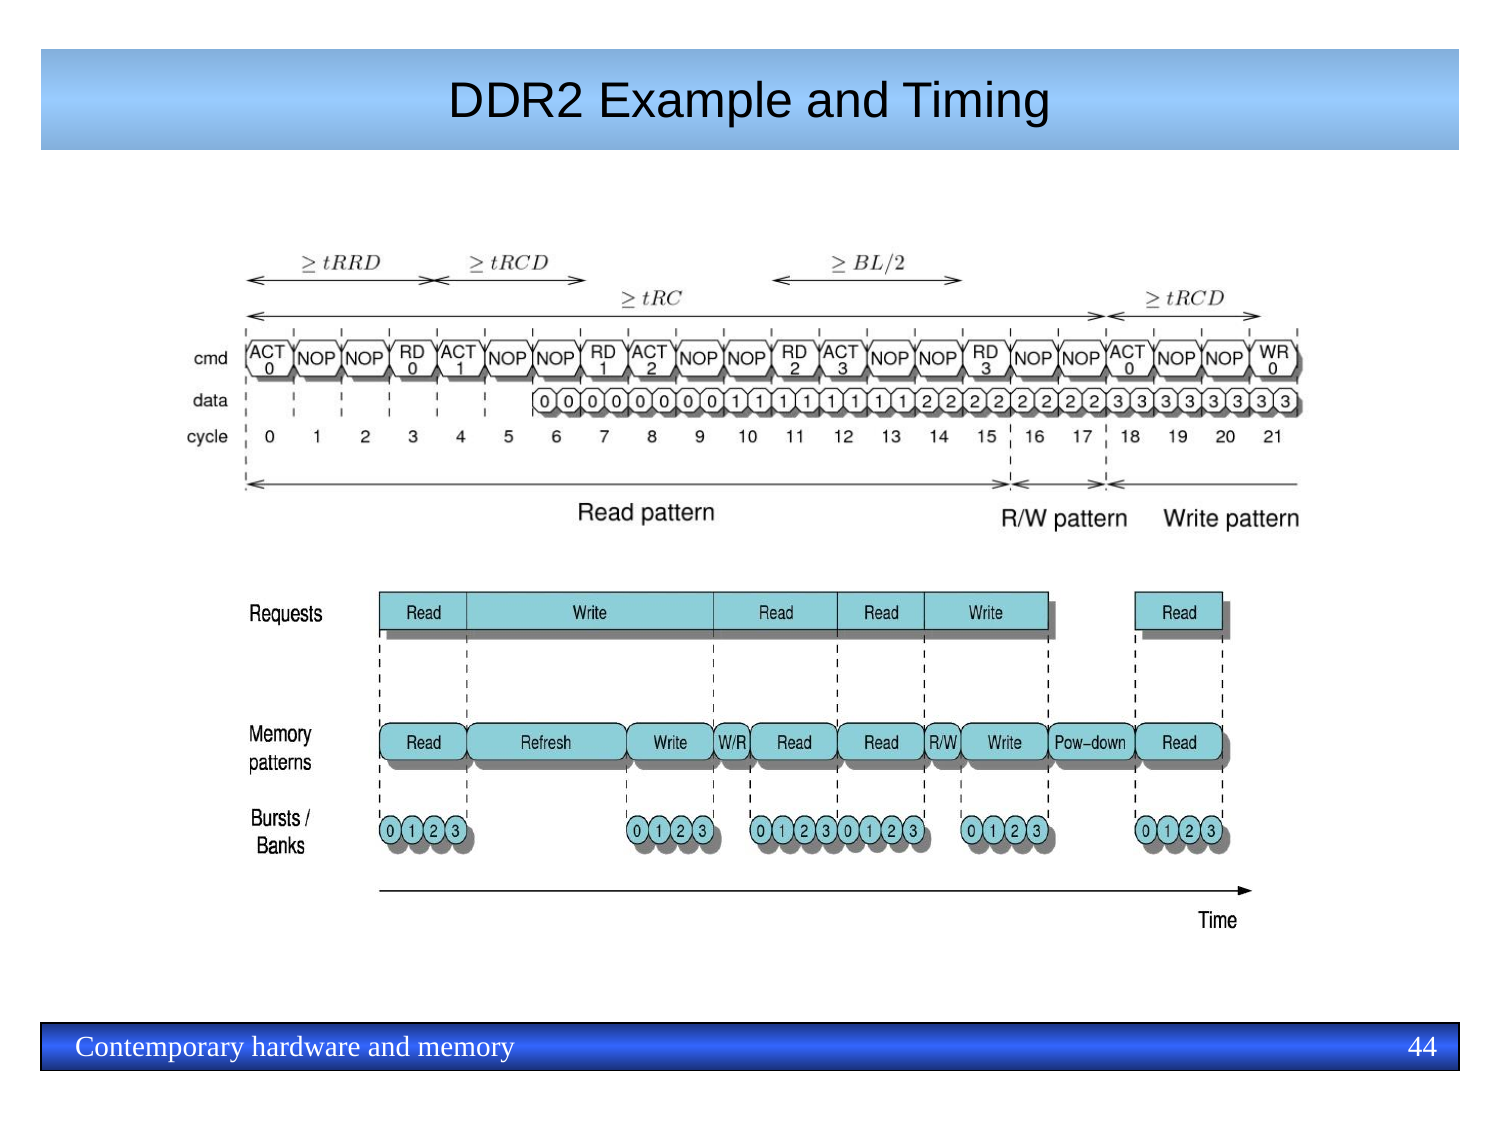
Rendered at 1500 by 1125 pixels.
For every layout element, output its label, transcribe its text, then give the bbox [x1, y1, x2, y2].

picture [179, 246, 1321, 538]
picture [247, 590, 1253, 929]
title DDR2 Example and Timing [41, 49, 1459, 150]
